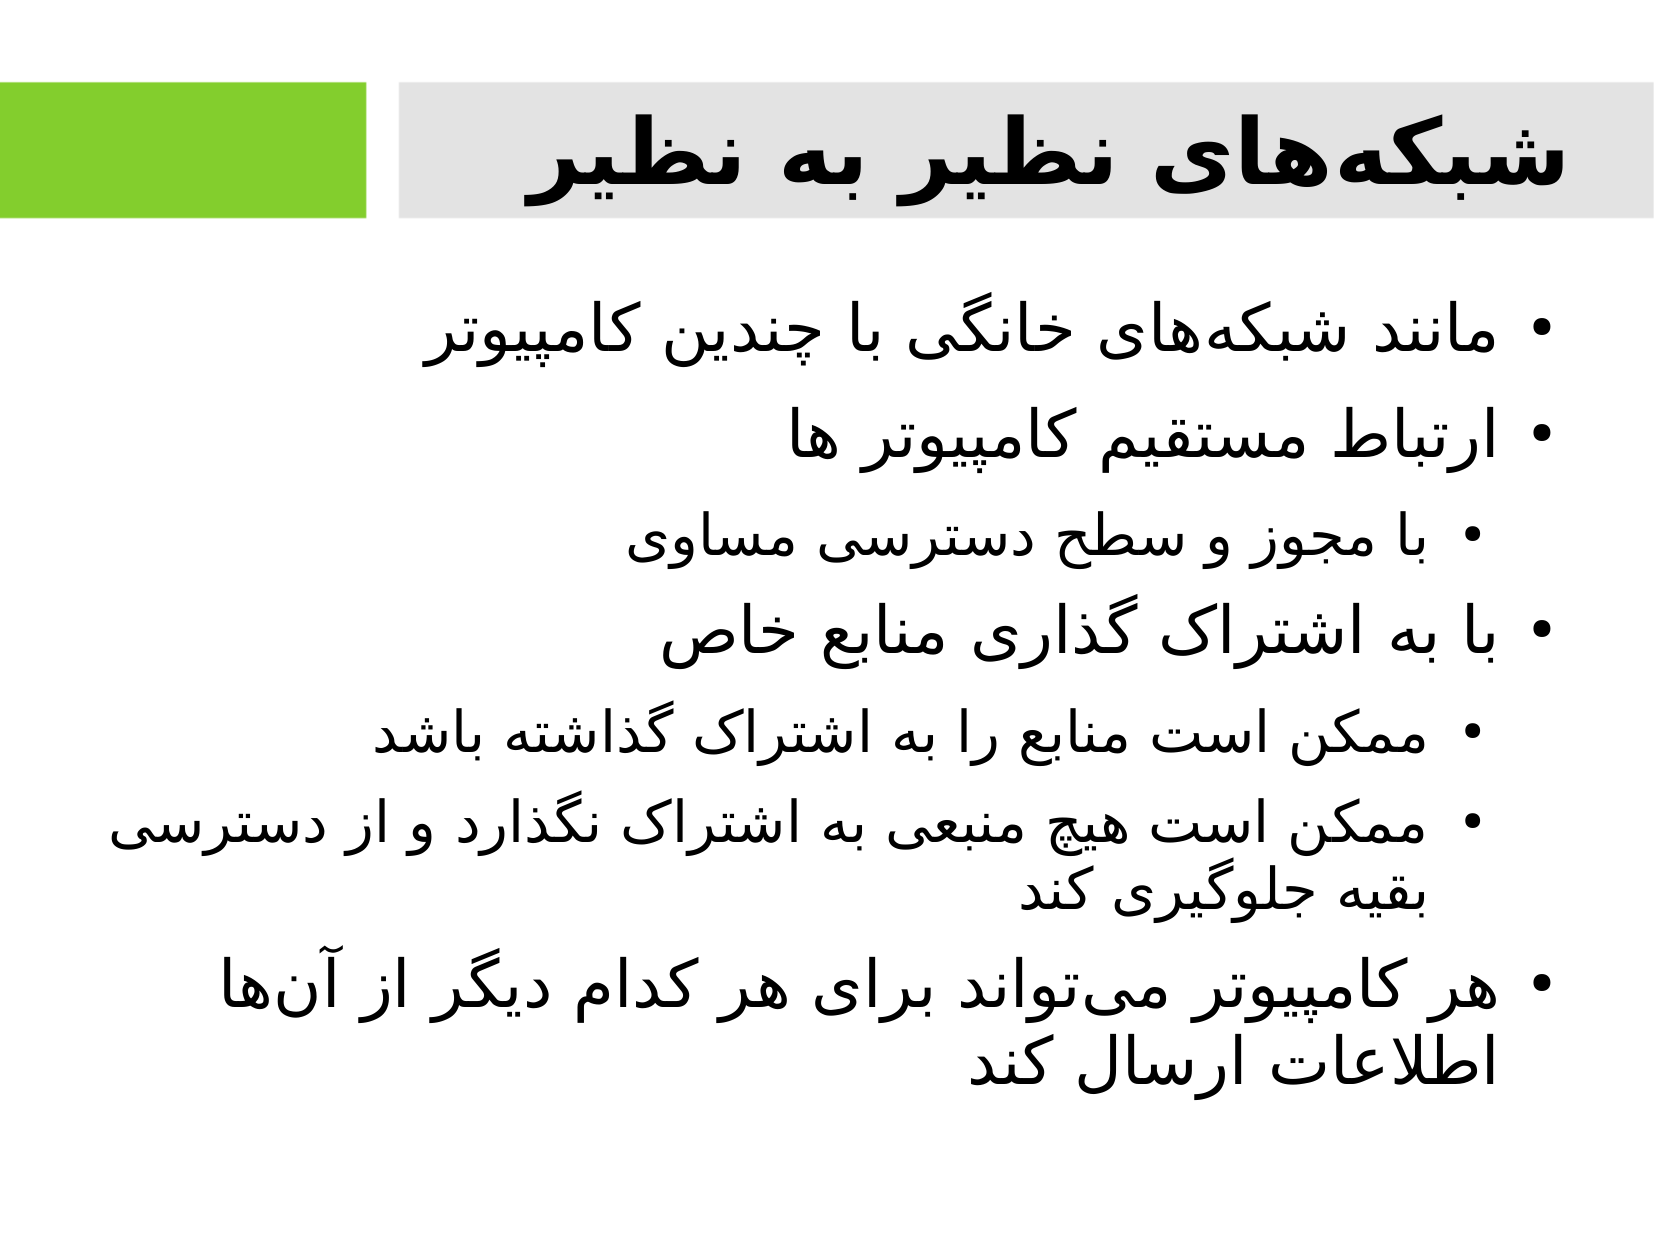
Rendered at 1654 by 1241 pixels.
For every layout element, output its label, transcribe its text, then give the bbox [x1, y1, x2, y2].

list مانند شبکه‌های خانگی با چندین کامپیوتر ارتباط مستقیم کامپیوتر ها با مجوز و سطح دسترسی مساوی با به اشتراک گذاری منابع خاص ممکن است منابع را به اشتراک گذاشته باشد ممکن است هیچ منبعی به اشتراک نگذارد و از دسترسی بقیه جلوگیری کند هر کامپیوتر می‌تواند برای هر کدام دیگر از آن‌ها اطلاعات ارسال کند [82, 290, 1571, 1109]
title شبکه‌های نظیر به نظیر [82, 49, 1571, 257]
picture [0, 0, 1654, 1241]
